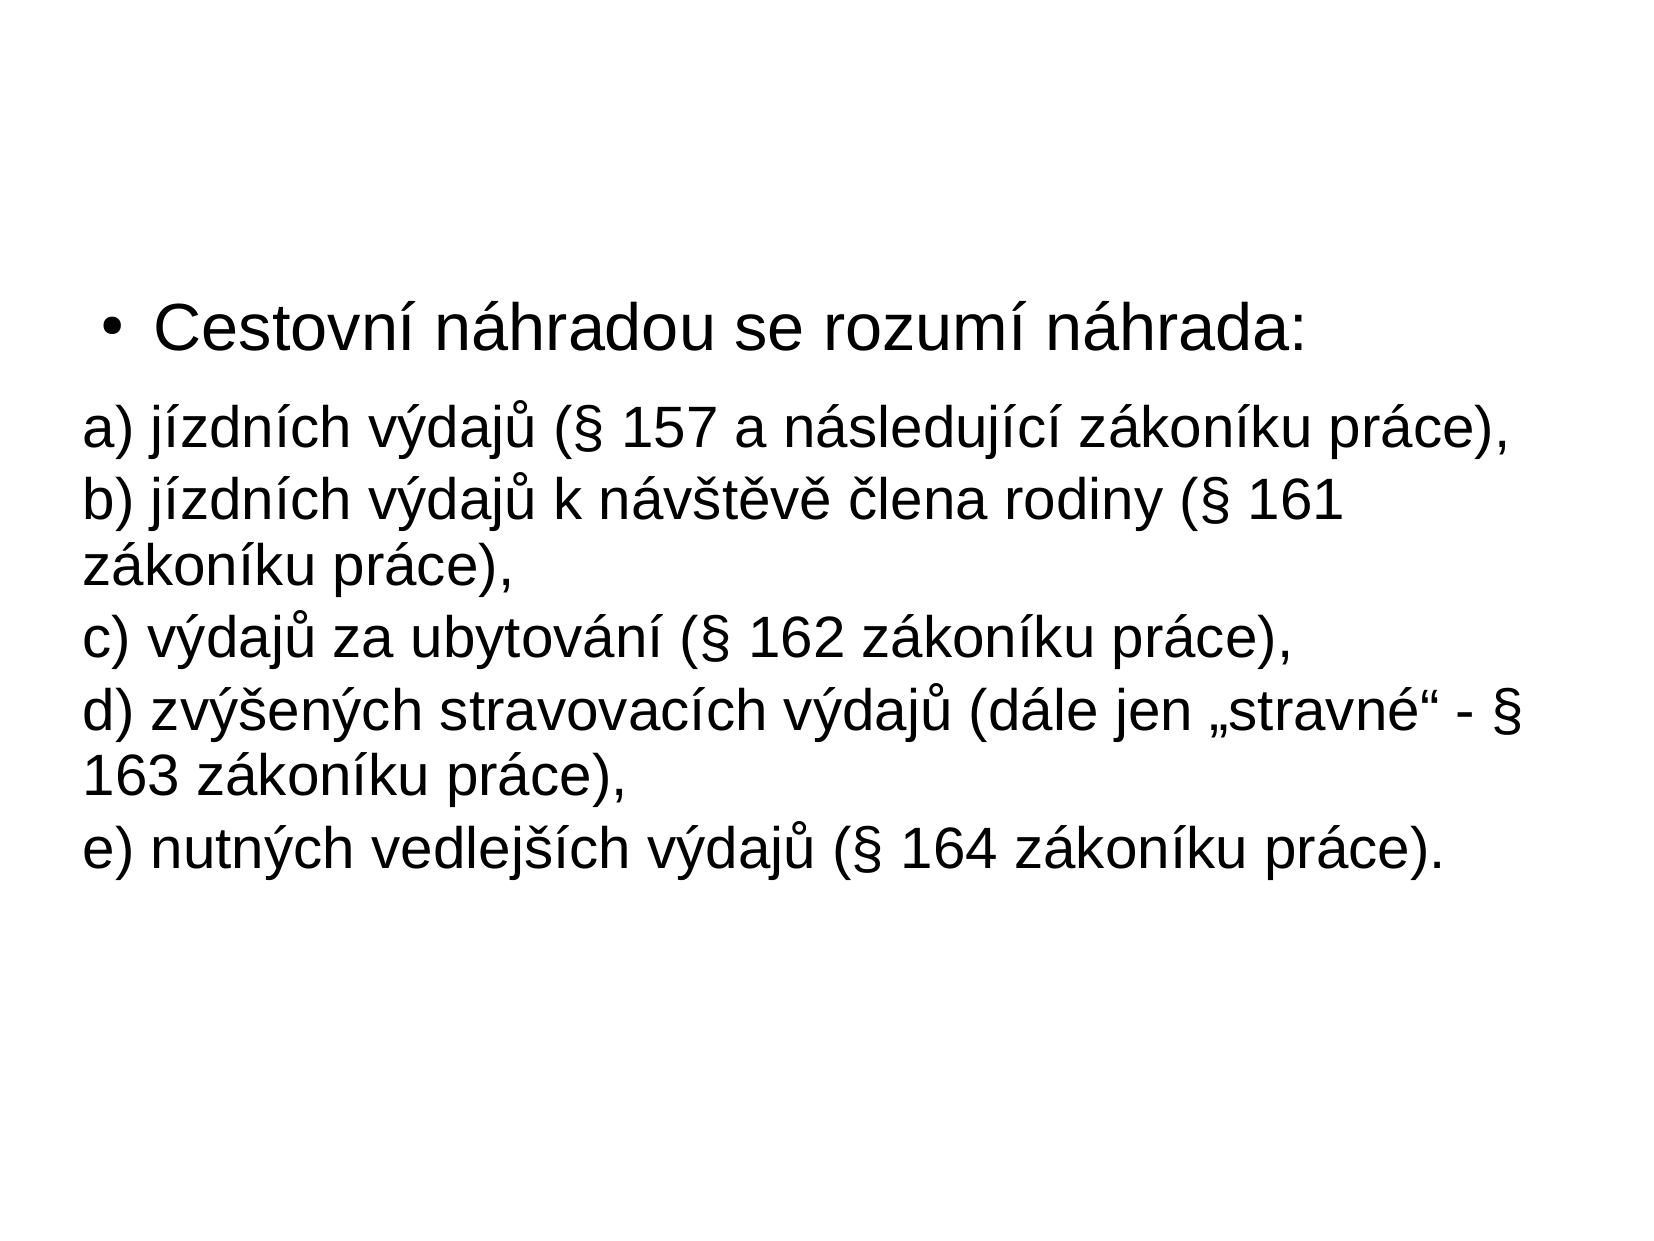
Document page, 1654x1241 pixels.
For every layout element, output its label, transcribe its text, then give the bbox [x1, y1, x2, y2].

list Cestovní náhradou se rozumí náhrada: a) jízdních výdajů (§ 157 a následující zákoníku práce), b) jízdních výdajů k návštěvě člena rodiny (§ 161 zákoníku práce), c) výdajů za ubytování (§ 162 zákoníku práce), d) zvýšených stravovacích výdajů (dále jen „stravné“ - § 163 zákoníku práce), e) nutných vedlejších výdajů (§ 164 zákoníku práce). [82, 290, 1571, 1010]
